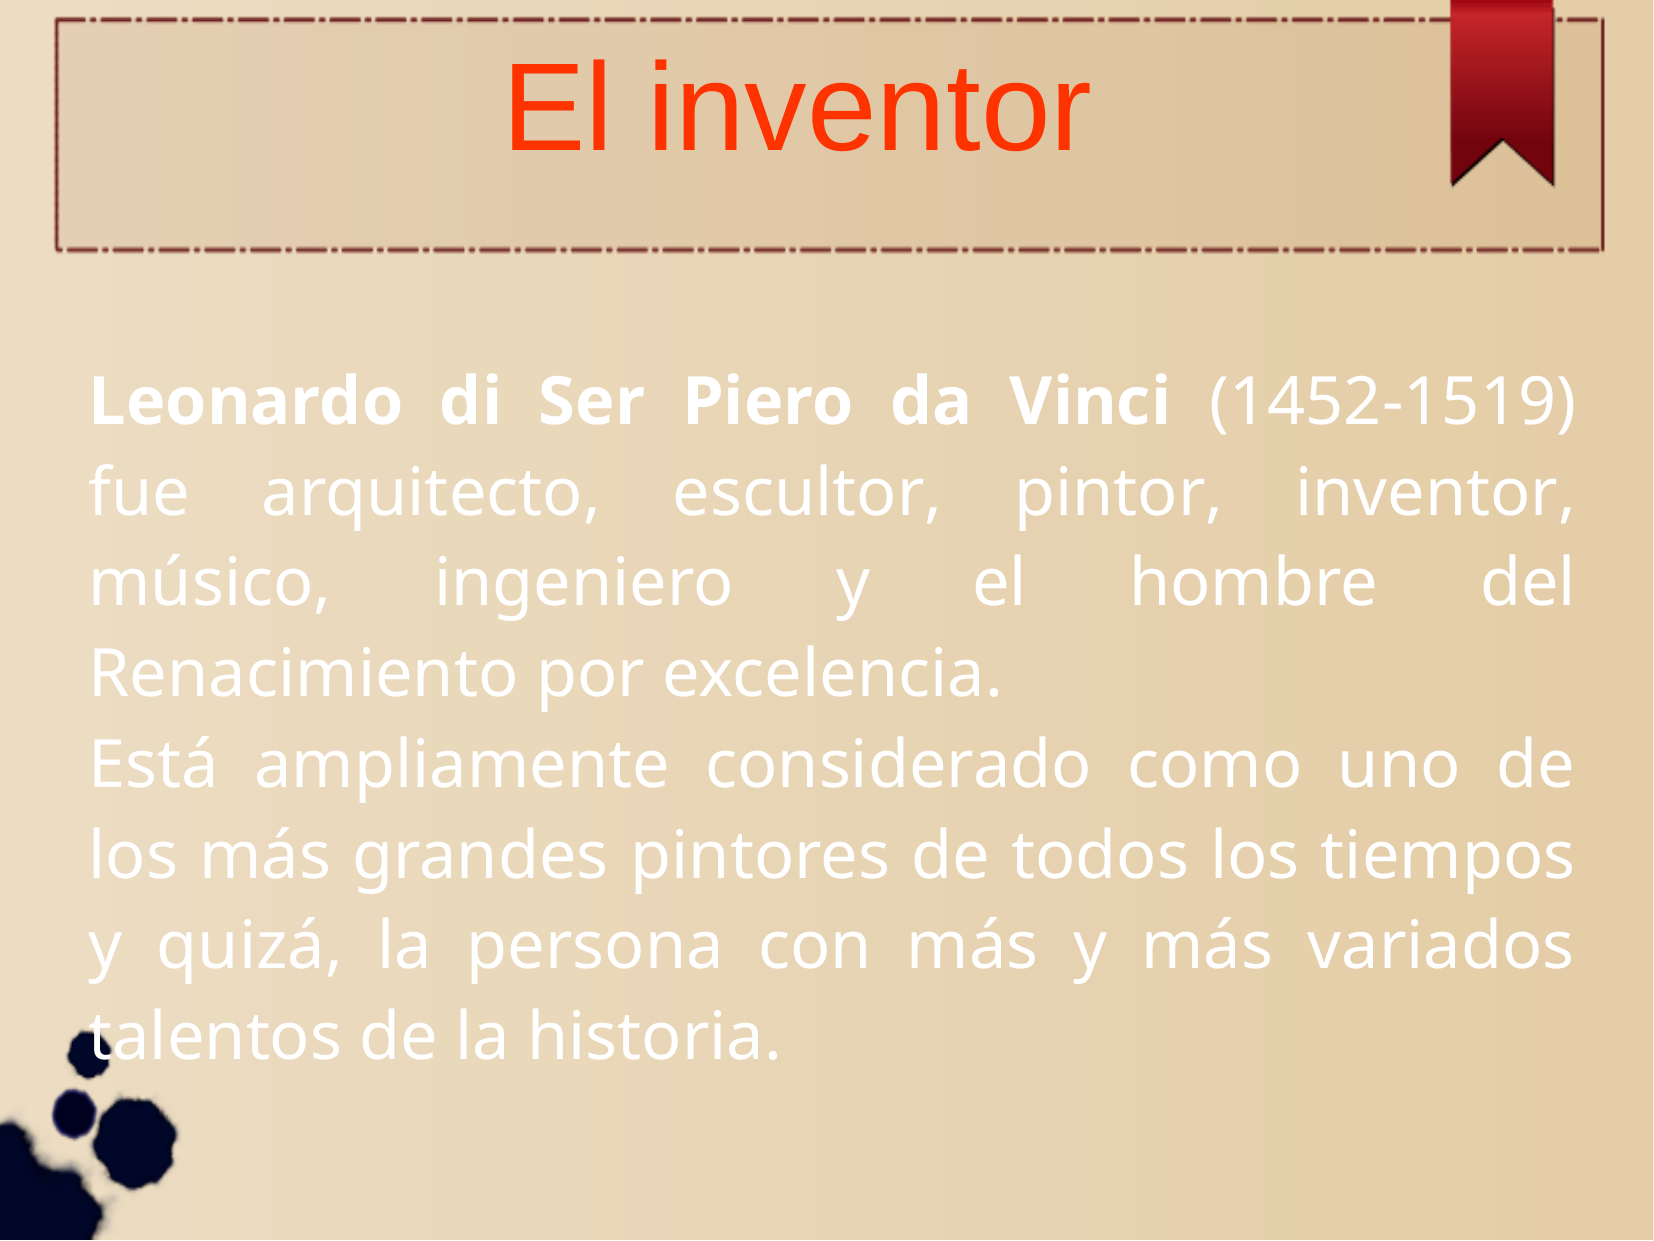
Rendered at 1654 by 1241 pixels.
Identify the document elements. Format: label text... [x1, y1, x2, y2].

text_box El inventor [0, 29, 1654, 296]
subtitle Leonardo di Ser Piero da Vinci (1452-1519) fue arquitecto, escultor, pintor, inventor, músico, ingeniero y el hombre del Renacimiento por excelencia. Está ampliamente considerado como uno de los más grandes pintores de todos los tiempos y quizá, la persona con más y más variados talentos de la historia. [88, 250, 1577, 1182]
